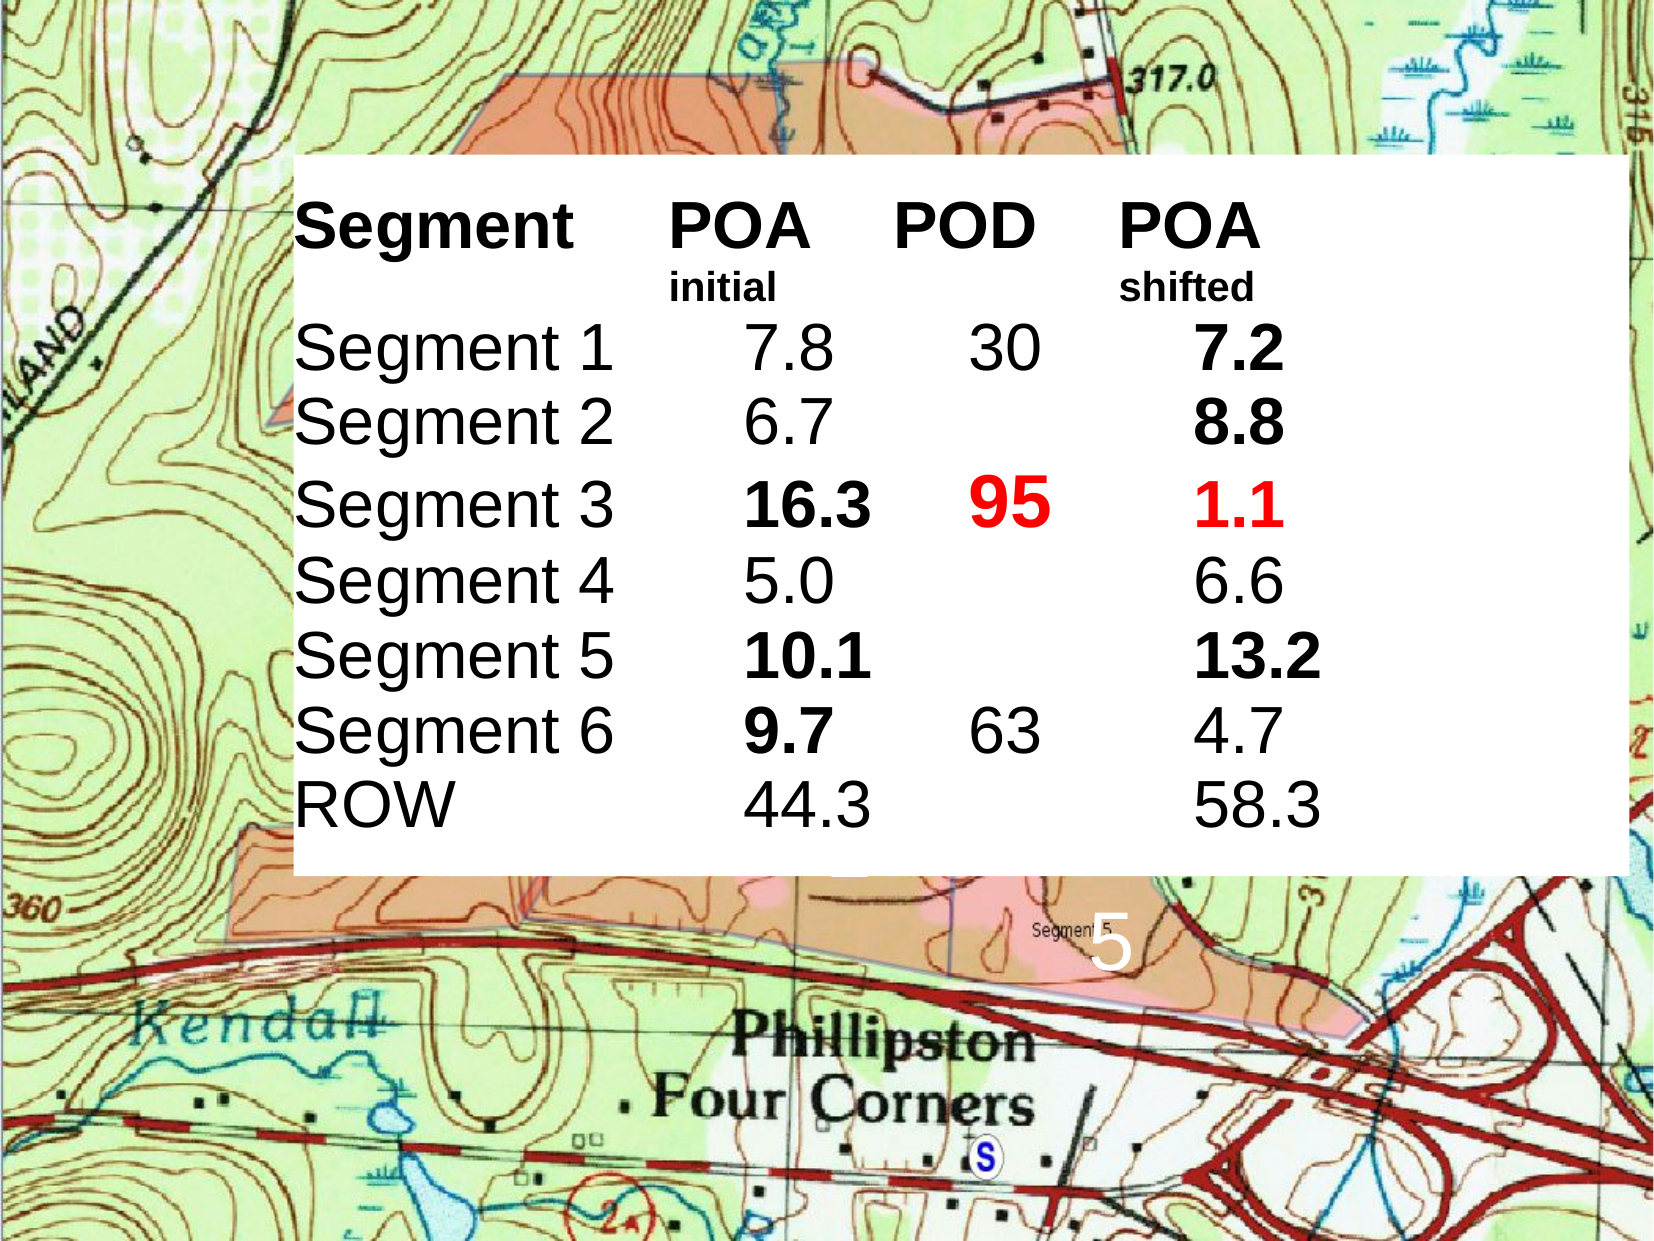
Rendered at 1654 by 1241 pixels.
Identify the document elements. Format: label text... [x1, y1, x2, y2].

picture [0, 0, 1654, 1241]
text_box 1 [810, 877, 887, 903]
text_box 5 [1074, 888, 1151, 996]
text_box Segment POA POD POA initial shifted Segment 1 7.8 30 7.2 Segment 2 6.7 8.8 Segment 3 16.3 95 1.1 Segment 4 5.0 6.6 Segment 5 10.1 13.2 Segment 6 9.7 63 4.7 ROW 44.3 58.3 [293, 154, 1630, 877]
